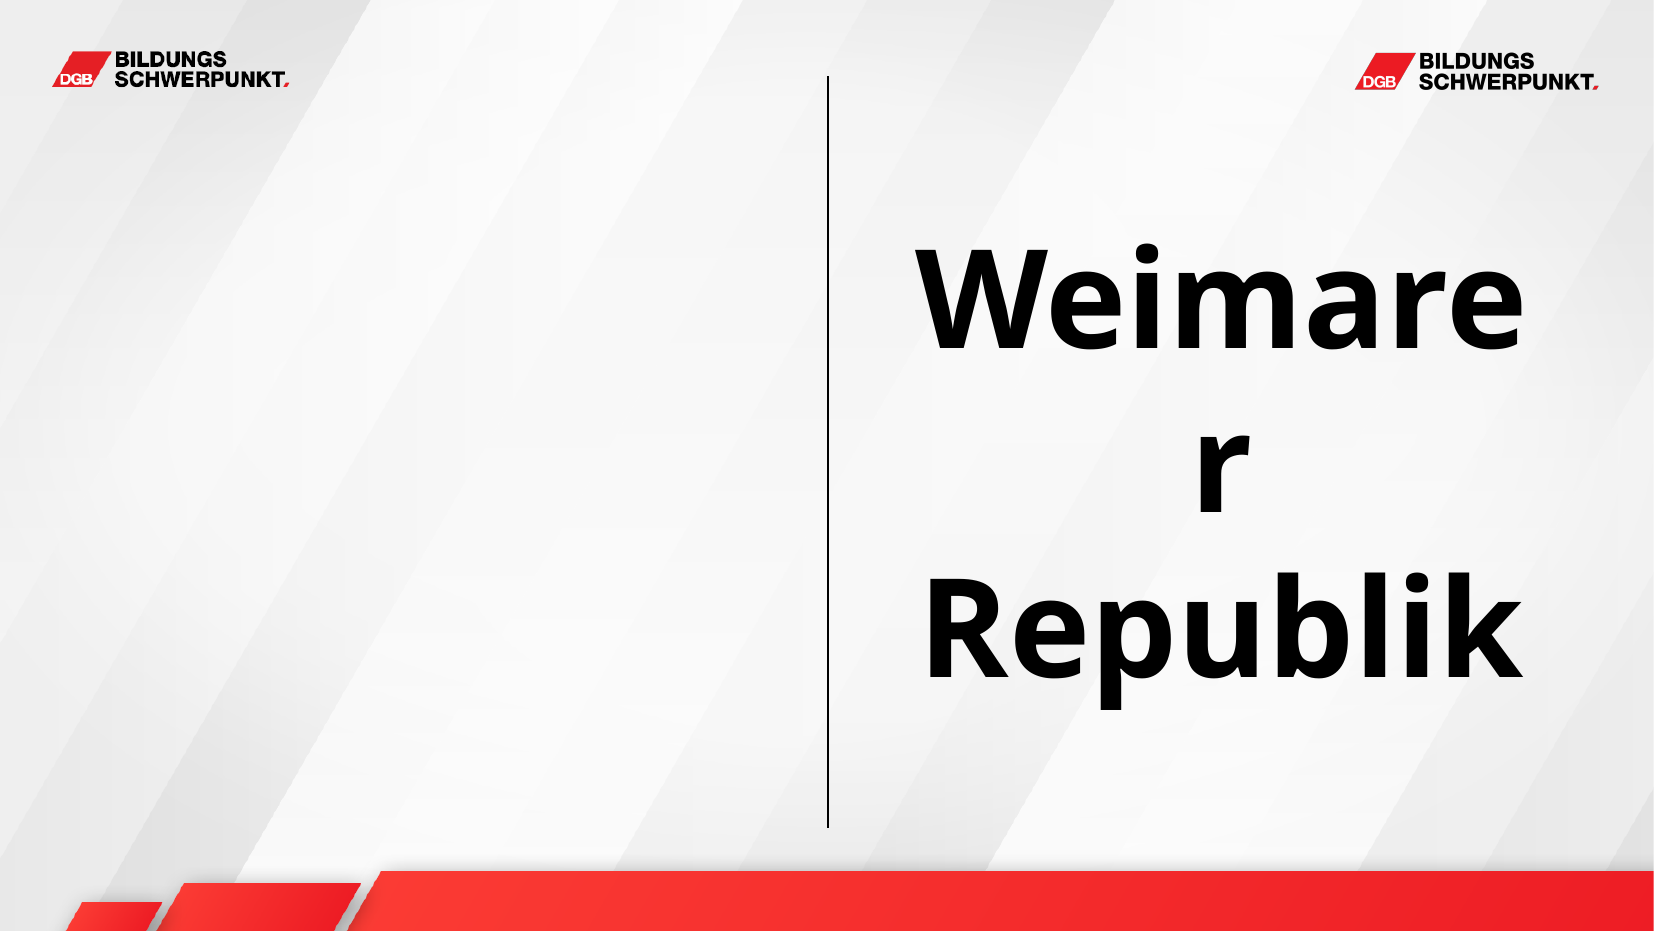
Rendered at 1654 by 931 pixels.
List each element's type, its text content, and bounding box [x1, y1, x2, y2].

picture [1354, 52, 1599, 90]
text_box Weimarer Republik [885, 210, 1557, 751]
